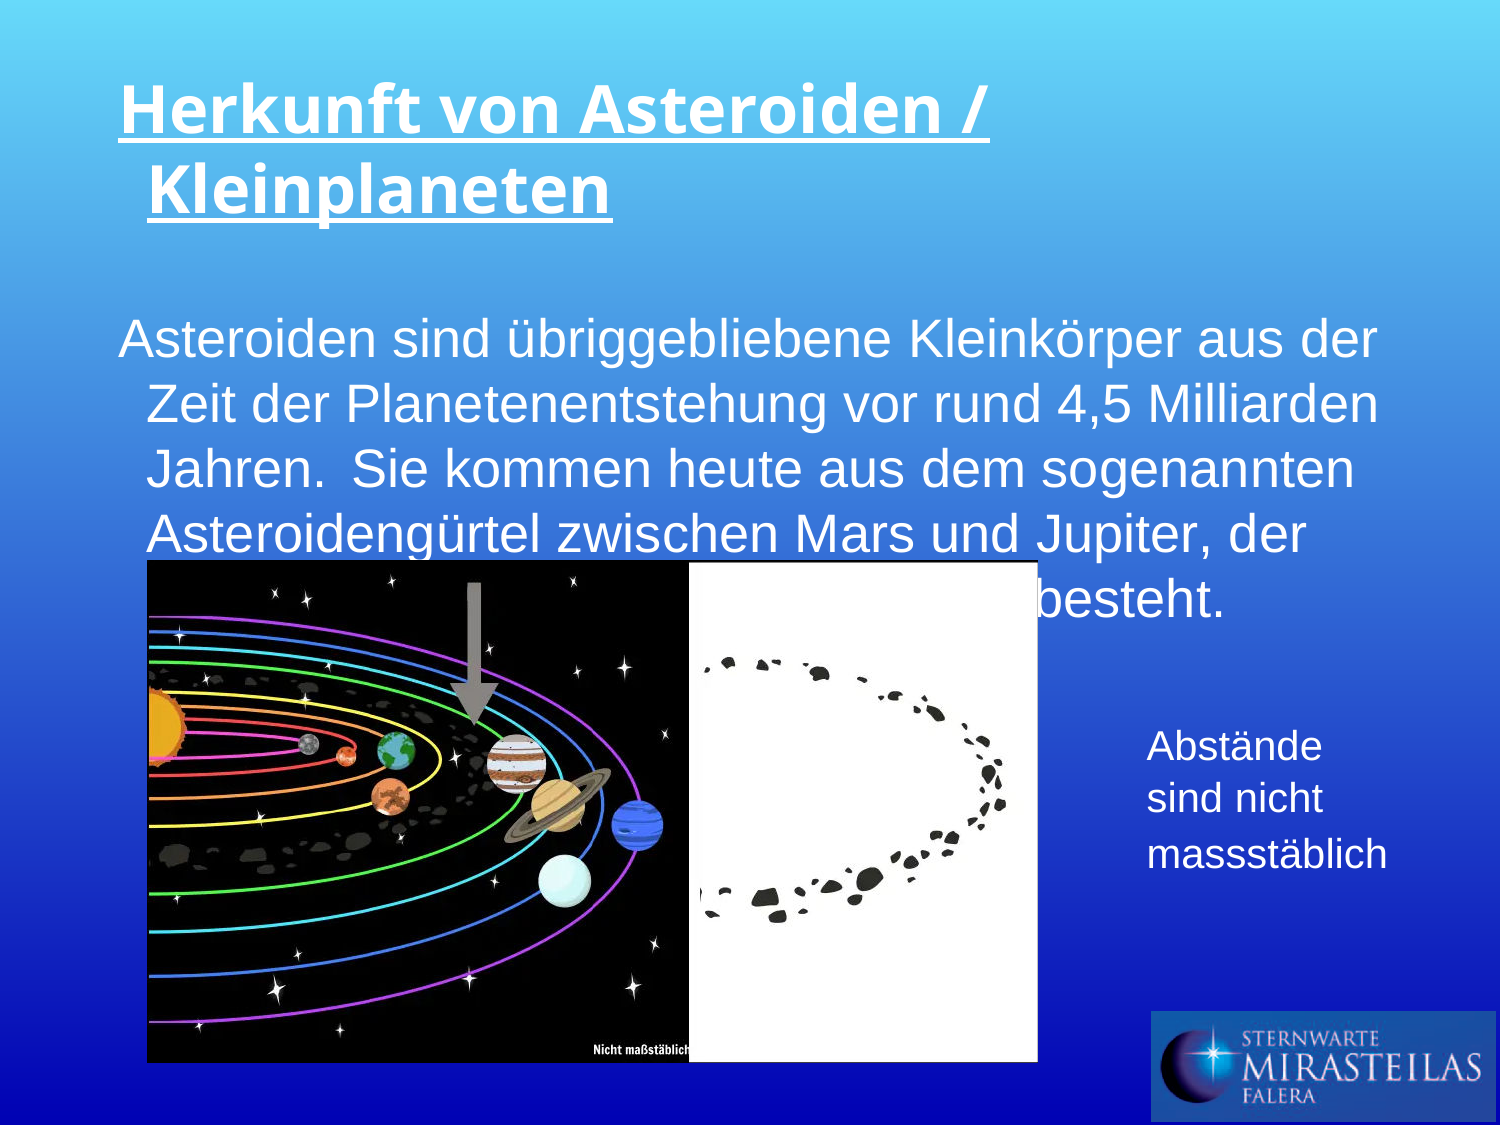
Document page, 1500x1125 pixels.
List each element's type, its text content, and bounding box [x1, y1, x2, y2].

picture [1151, 1011, 1496, 1122]
text_box Herkunft von Asteroiden / Kleinplaneten Asteroiden sind übriggebliebene Kleinkörper aus der Zeit der Planetenentstehung vor rund 4,5 Milliarden Jahren. Sie kommen heute aus dem sogenannten Asteroidengürtel zwischen Mars und Jupiter, der grösstenteils aus Staub und Gestein besteht. Abstände sind nicht massstäblich Bild: storyboardthat.com [89, 59, 1425, 686]
picture [147, 560, 1038, 1063]
